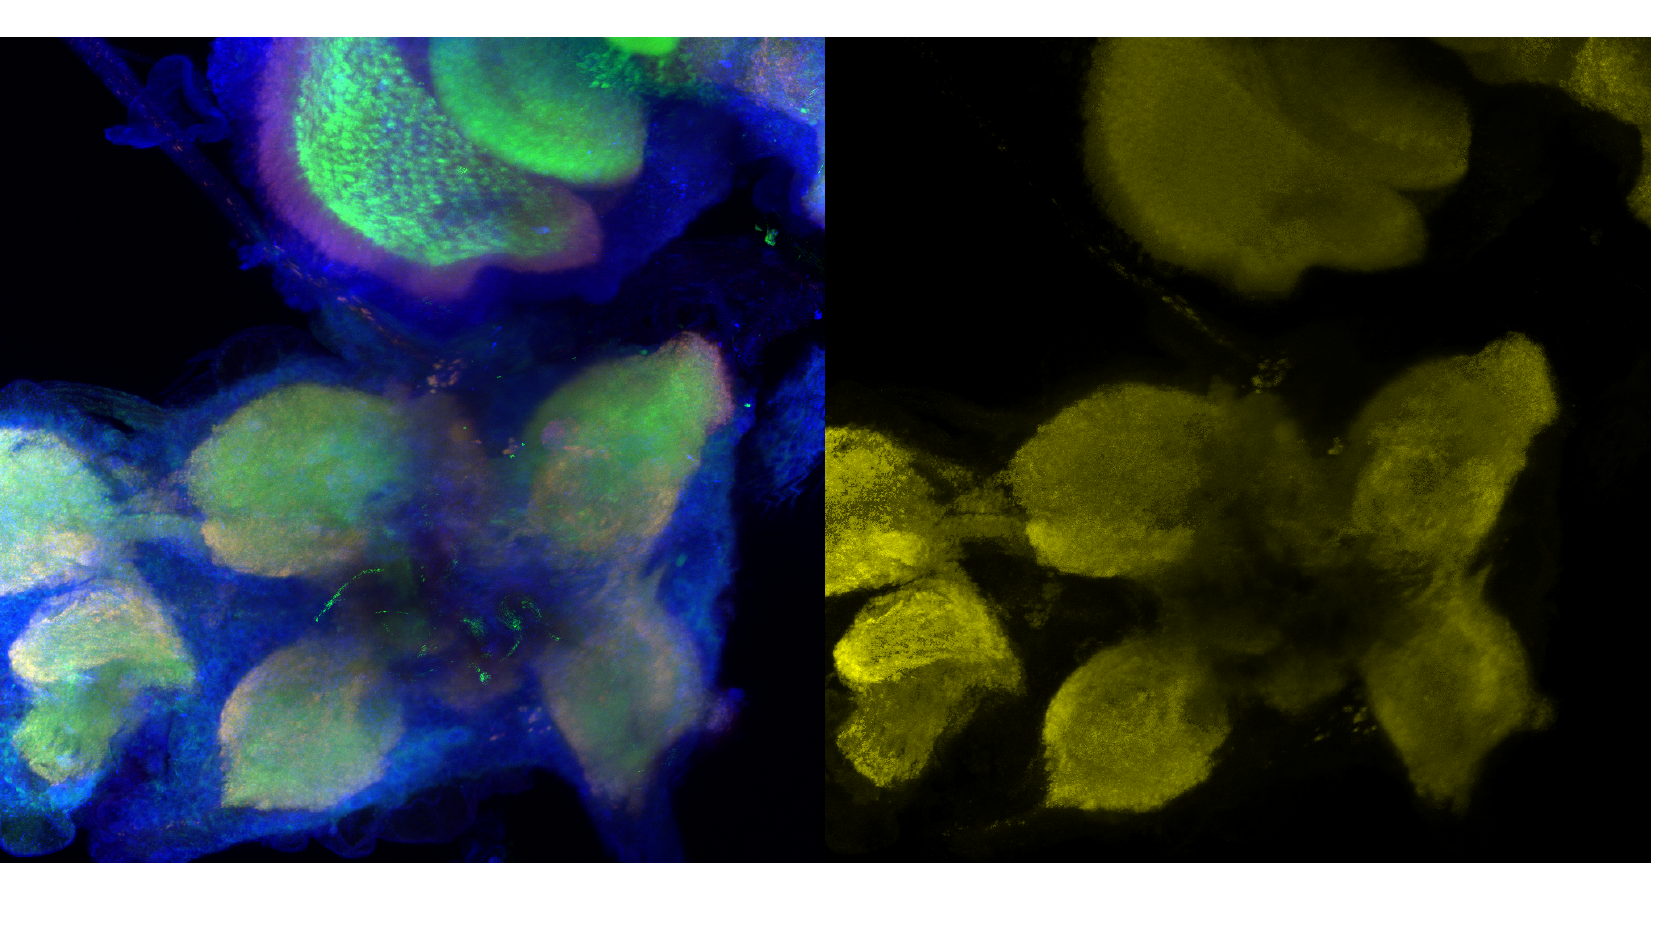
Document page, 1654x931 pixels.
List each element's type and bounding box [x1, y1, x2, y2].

picture [0, 37, 1651, 863]
